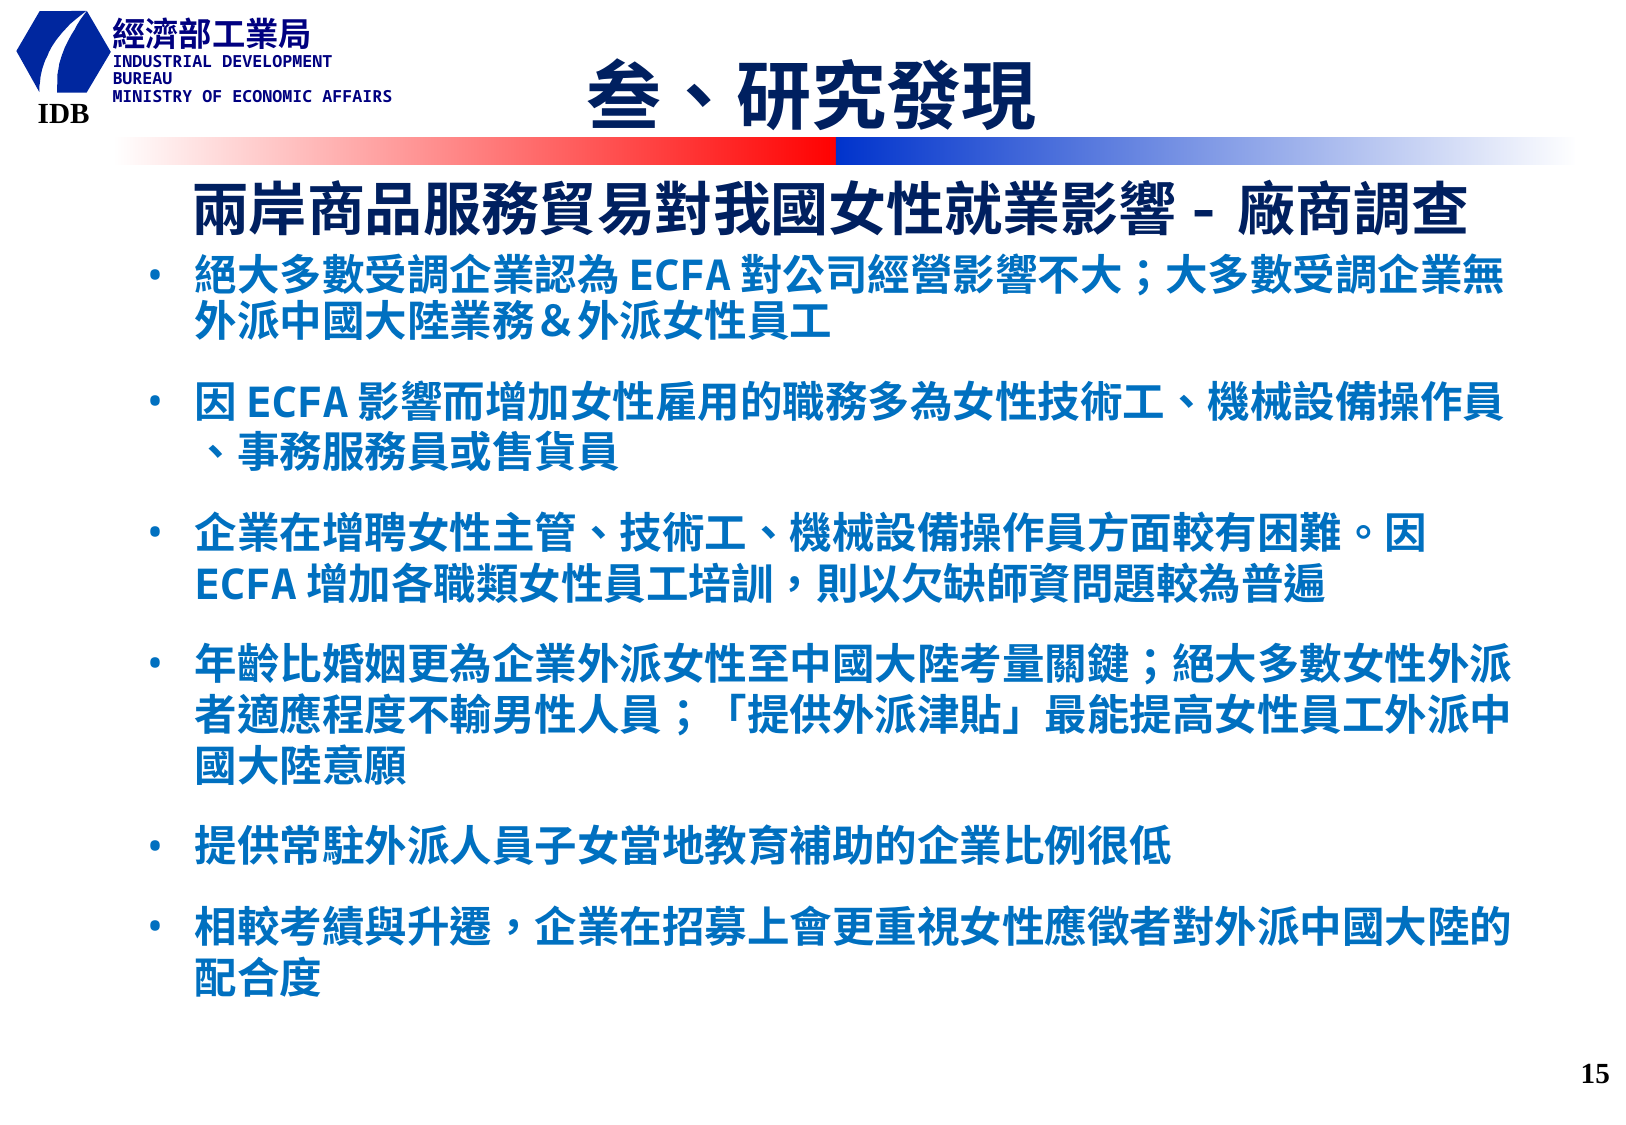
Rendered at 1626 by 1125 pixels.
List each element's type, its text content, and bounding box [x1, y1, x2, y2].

text_box <編號> [1245, 1046, 1626, 1125]
title 叁、研究發現 [80, 0, 1543, 188]
list 兩岸商品服務貿易對我國女性就業影響-廠商調查 絕大多數受調企業認為ECFA對公司經營影響不大；大多數受調企業無外派中國大陸業務＆外派女性員工 因ECFA影響而增加女性雇用的職務多為女性技術工、機械設備操作員、事務服務員或售貨員 企業在增聘女性主管、技術工、機械設備操作員方面較有困難。因ECFA增加各職類女性員工培訓，則以欠缺師資問題較為普遍 年齡比婚姻更為企業外派女性至中國大陸考量關鍵；絕大多數女性外派者適應程度不輸男性人員；「提供外派津貼」最能提高女性員工外派中國大陸意願 提供常駐外派人員子女當地教育補助的企業比例很低 相較考績與升遷，企業在招募上會更重視女性應徵者對外派中國大陸的配合度 [127, 172, 1534, 1024]
